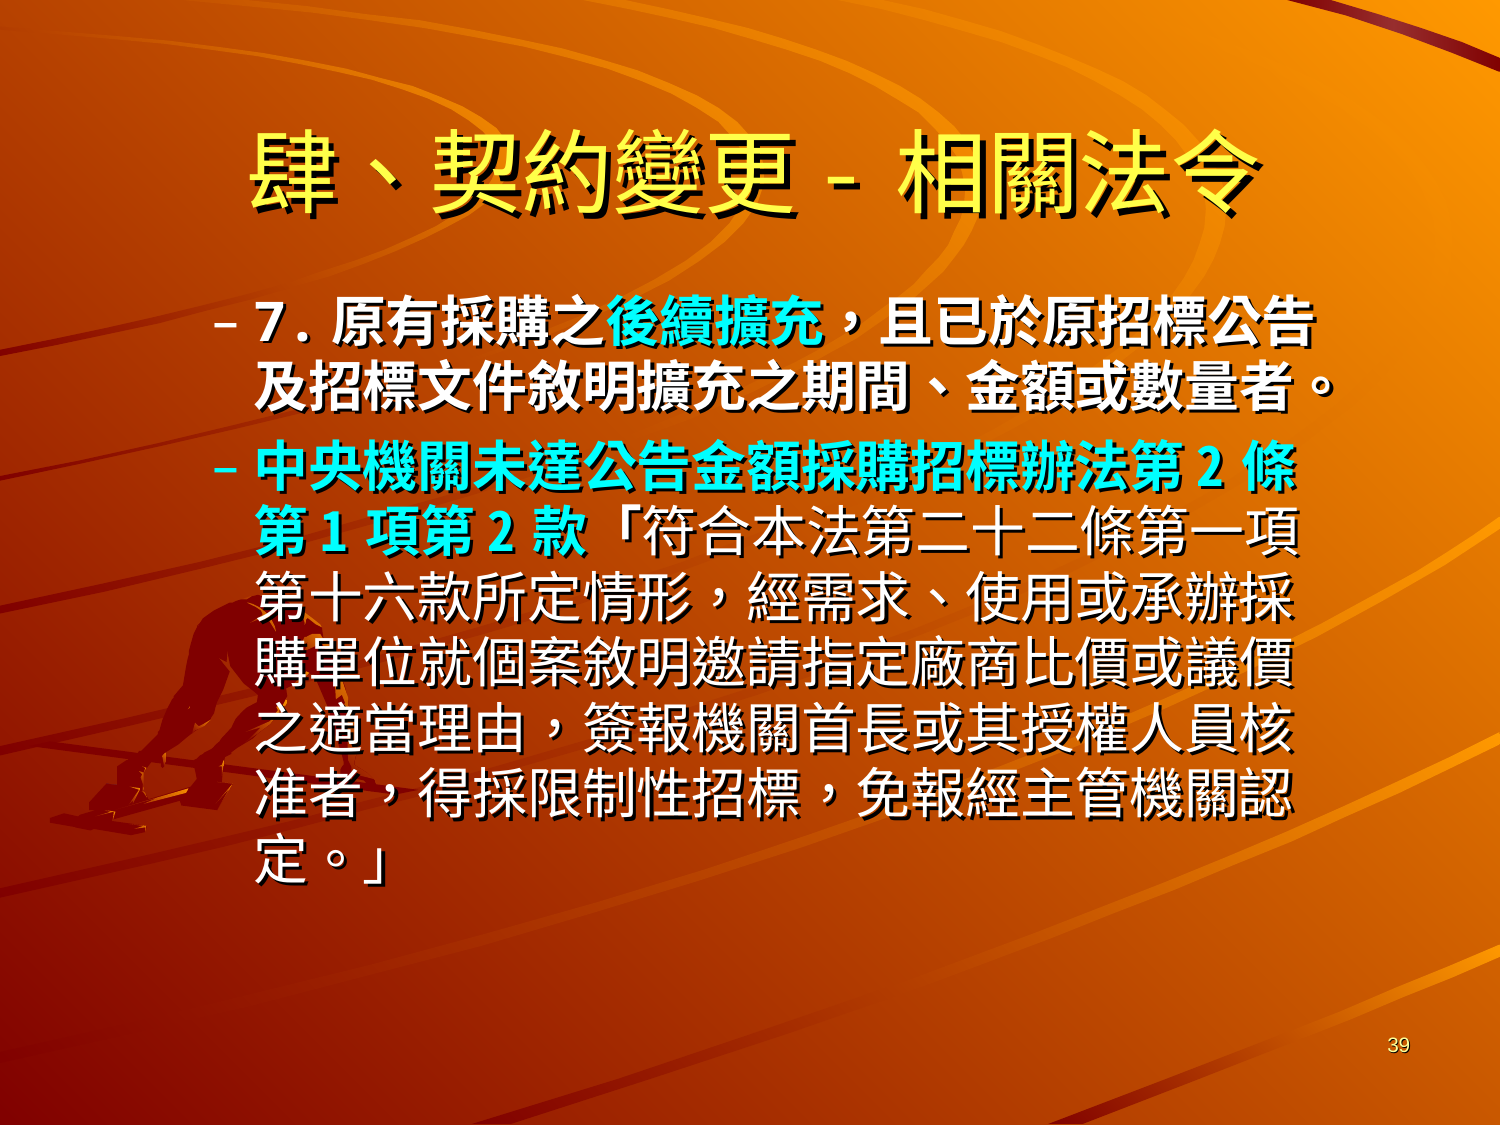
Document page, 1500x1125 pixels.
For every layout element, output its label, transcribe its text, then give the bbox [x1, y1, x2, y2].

text_box <編號> [1074, 1024, 1426, 1100]
list 7.原有採購之後續擴充，且已於原招標公告及招標文件敘明擴充之期間、金額或數量者。 中央機關未達公告金額採購招標辦法第2條第1項第2款「符合本法第二十二條第一項第十六款所定情形，經需求、使用或承辦採購單位就個案敘明邀請指定廠商比價或議價之適當理由，簽報機關首長或其授權人員核准者，得採限制性招標，免報經主管機關認定。」 [123, 278, 1340, 934]
title 肆、契約變更-相關法令 [75, 25, 1426, 233]
